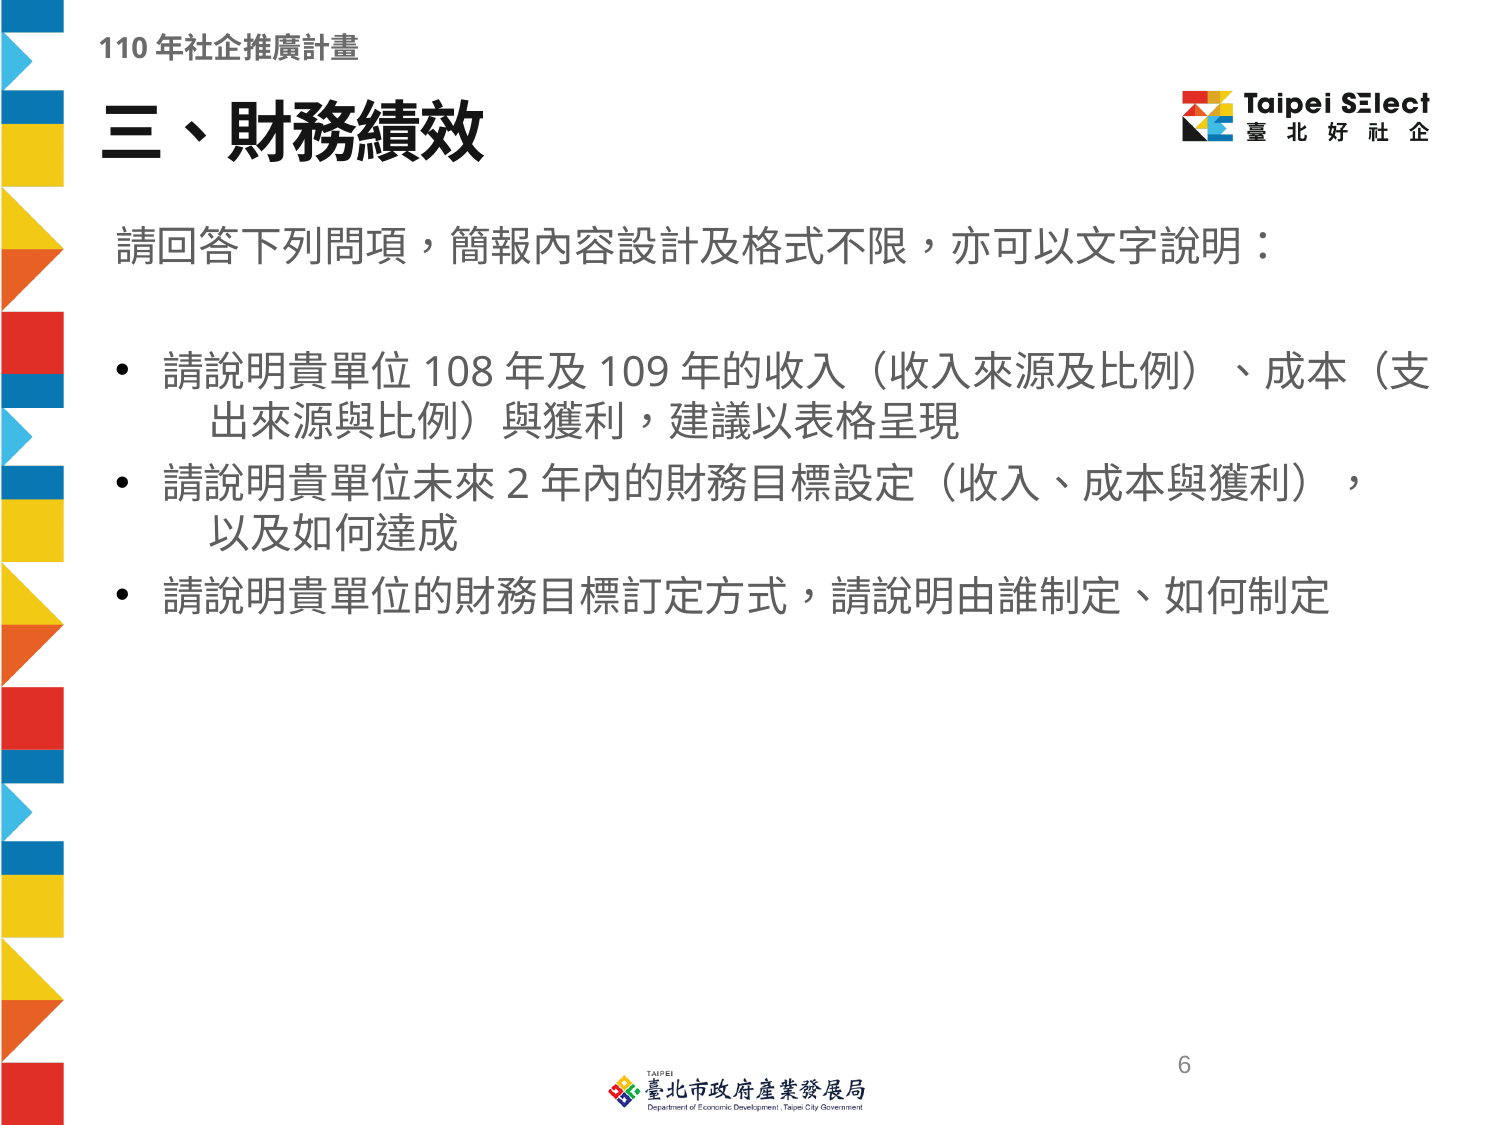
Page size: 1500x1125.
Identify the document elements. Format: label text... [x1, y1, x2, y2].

title 三、財務績效 [83, 81, 1109, 146]
text_box 6 [1162, 1040, 1500, 1101]
text_box 請回答下列問項，簡報內容設計及格式不限，亦可以文字說明： 請說明貴單位108年及109年的收入（收入來源及比例）、成本（支出來源與比例）與獲利，建議以表格呈現 請說明貴單位未來2年內的財務目標設定（收入、成本與獲利）， 以及如何達成 請說明貴單位的財務目標訂定方式，請說明由誰制定、如何制定 [106, 210, 1452, 1013]
